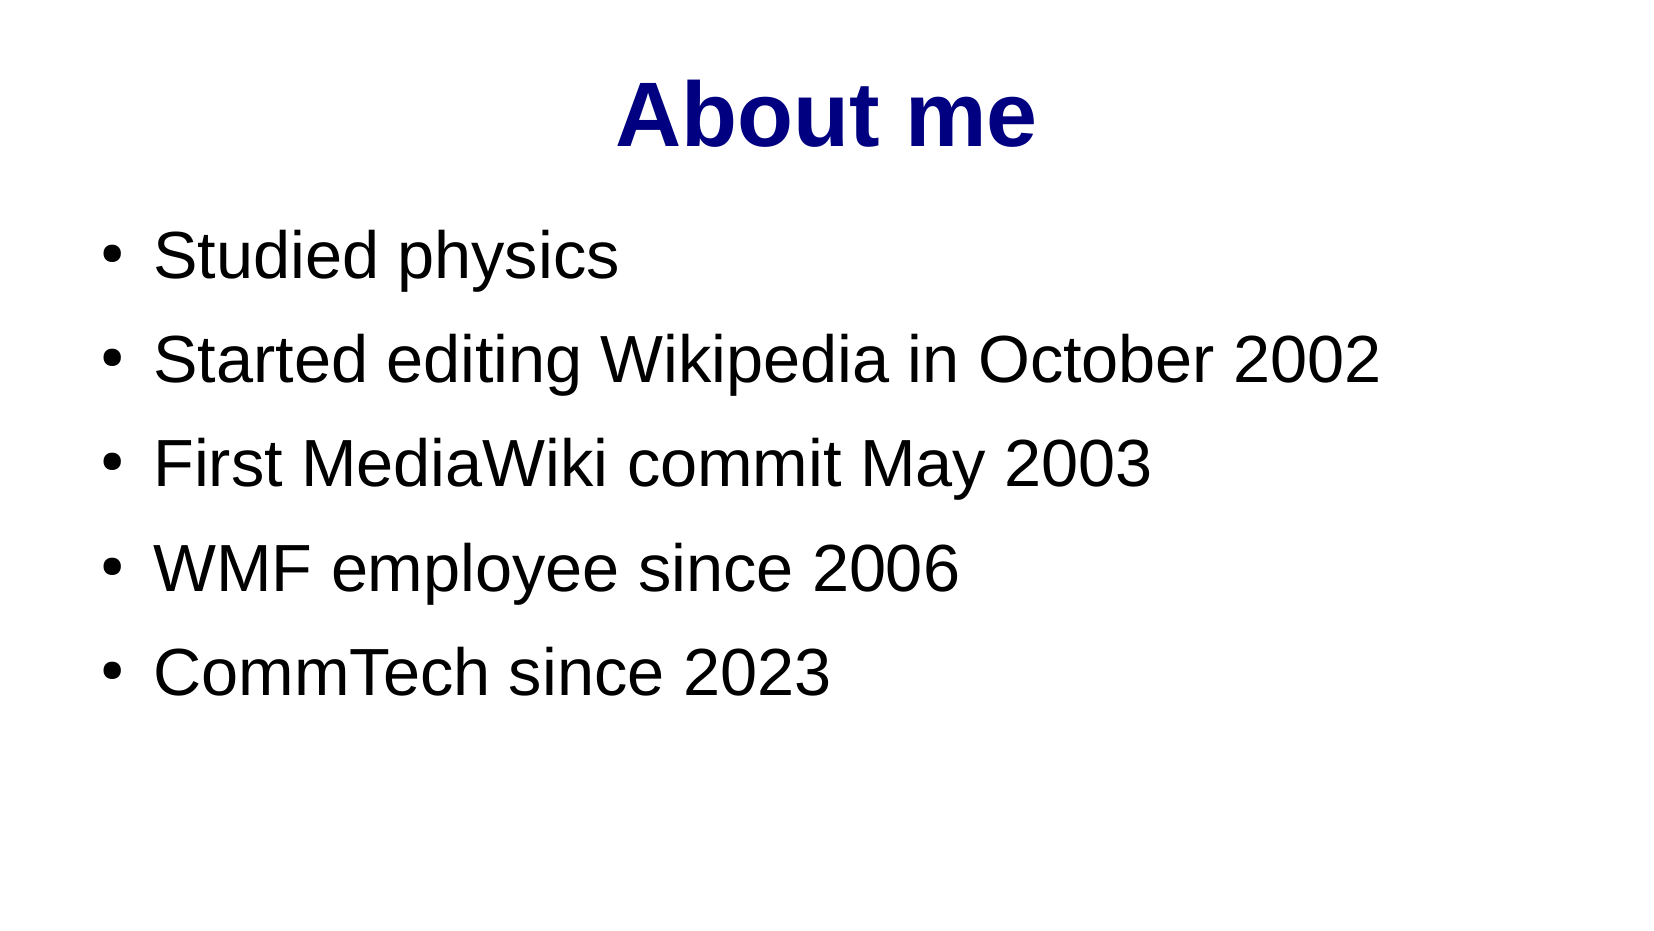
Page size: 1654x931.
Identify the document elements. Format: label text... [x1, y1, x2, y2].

list Studied physics Started editing Wikipedia in October 2002 First MediaWiki commit May 2003 WMF employee since 2006 CommTech since 2023 [82, 217, 1571, 758]
title About me [82, 37, 1571, 193]
